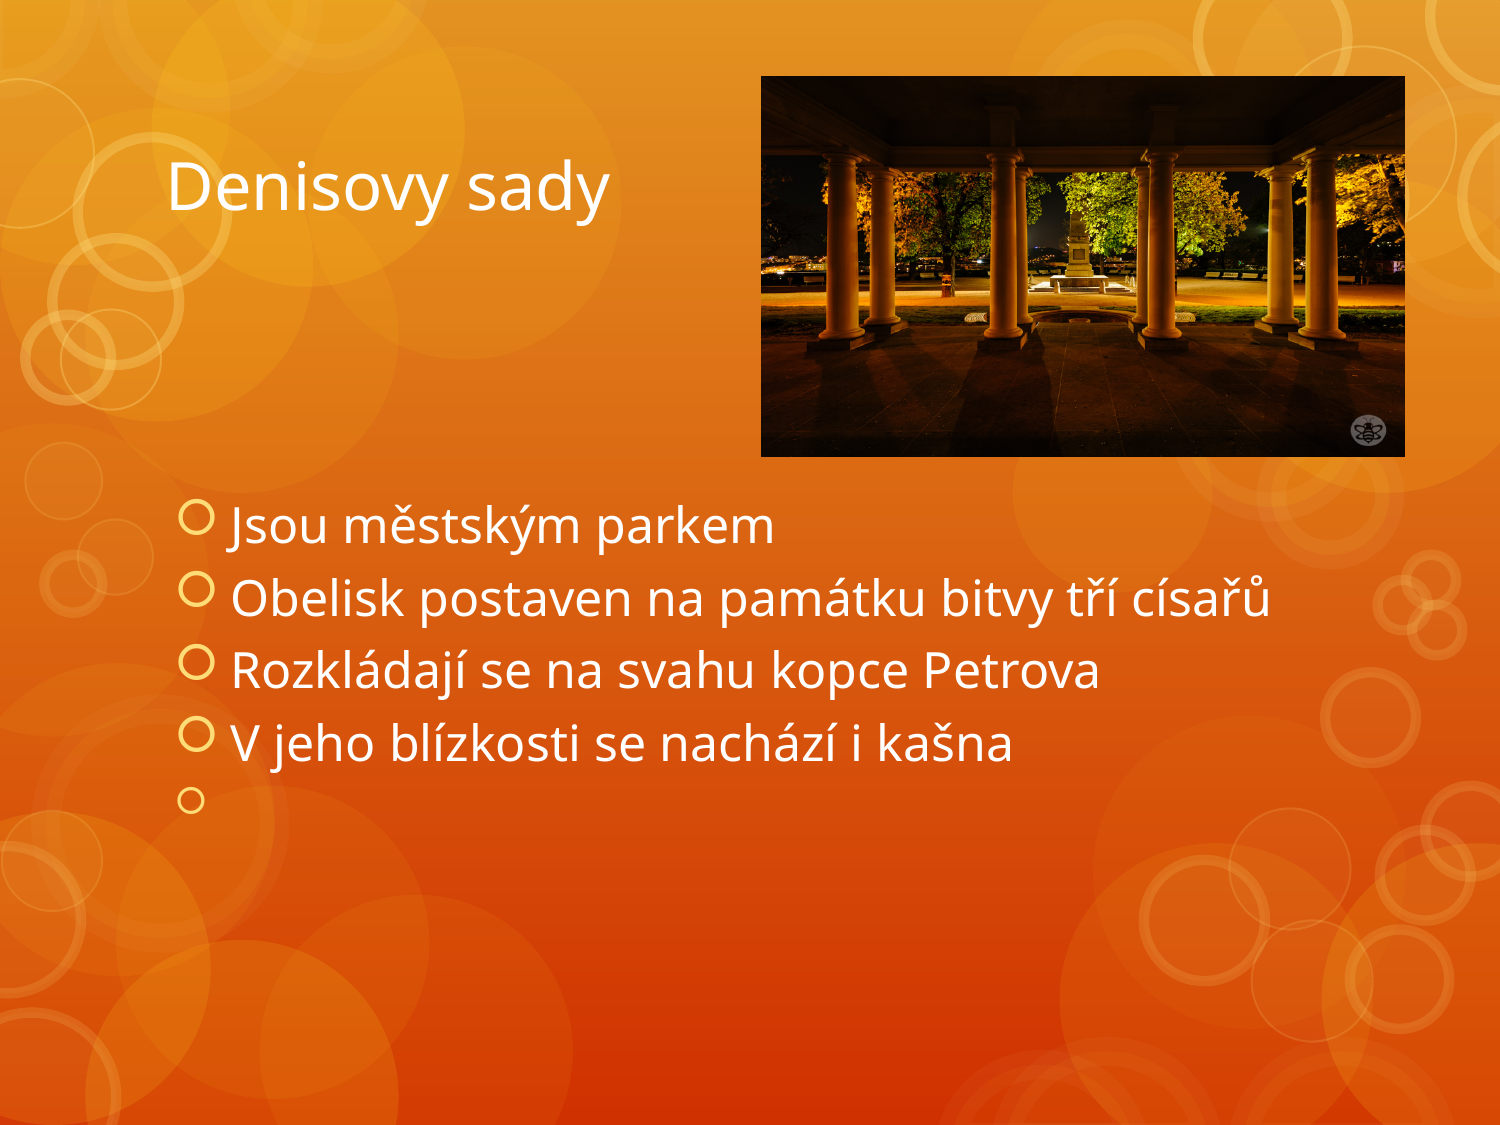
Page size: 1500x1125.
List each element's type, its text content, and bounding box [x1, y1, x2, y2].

title Denisovy sady [150, 107, 761, 260]
list Jsou městským parkem Obelisk postaven na památku bitvy tří císařů Rozkládají se na svahu kopce Petrova V jeho blízkosti se nachází i kašna [159, 290, 1329, 959]
picture [761, 76, 1405, 457]
